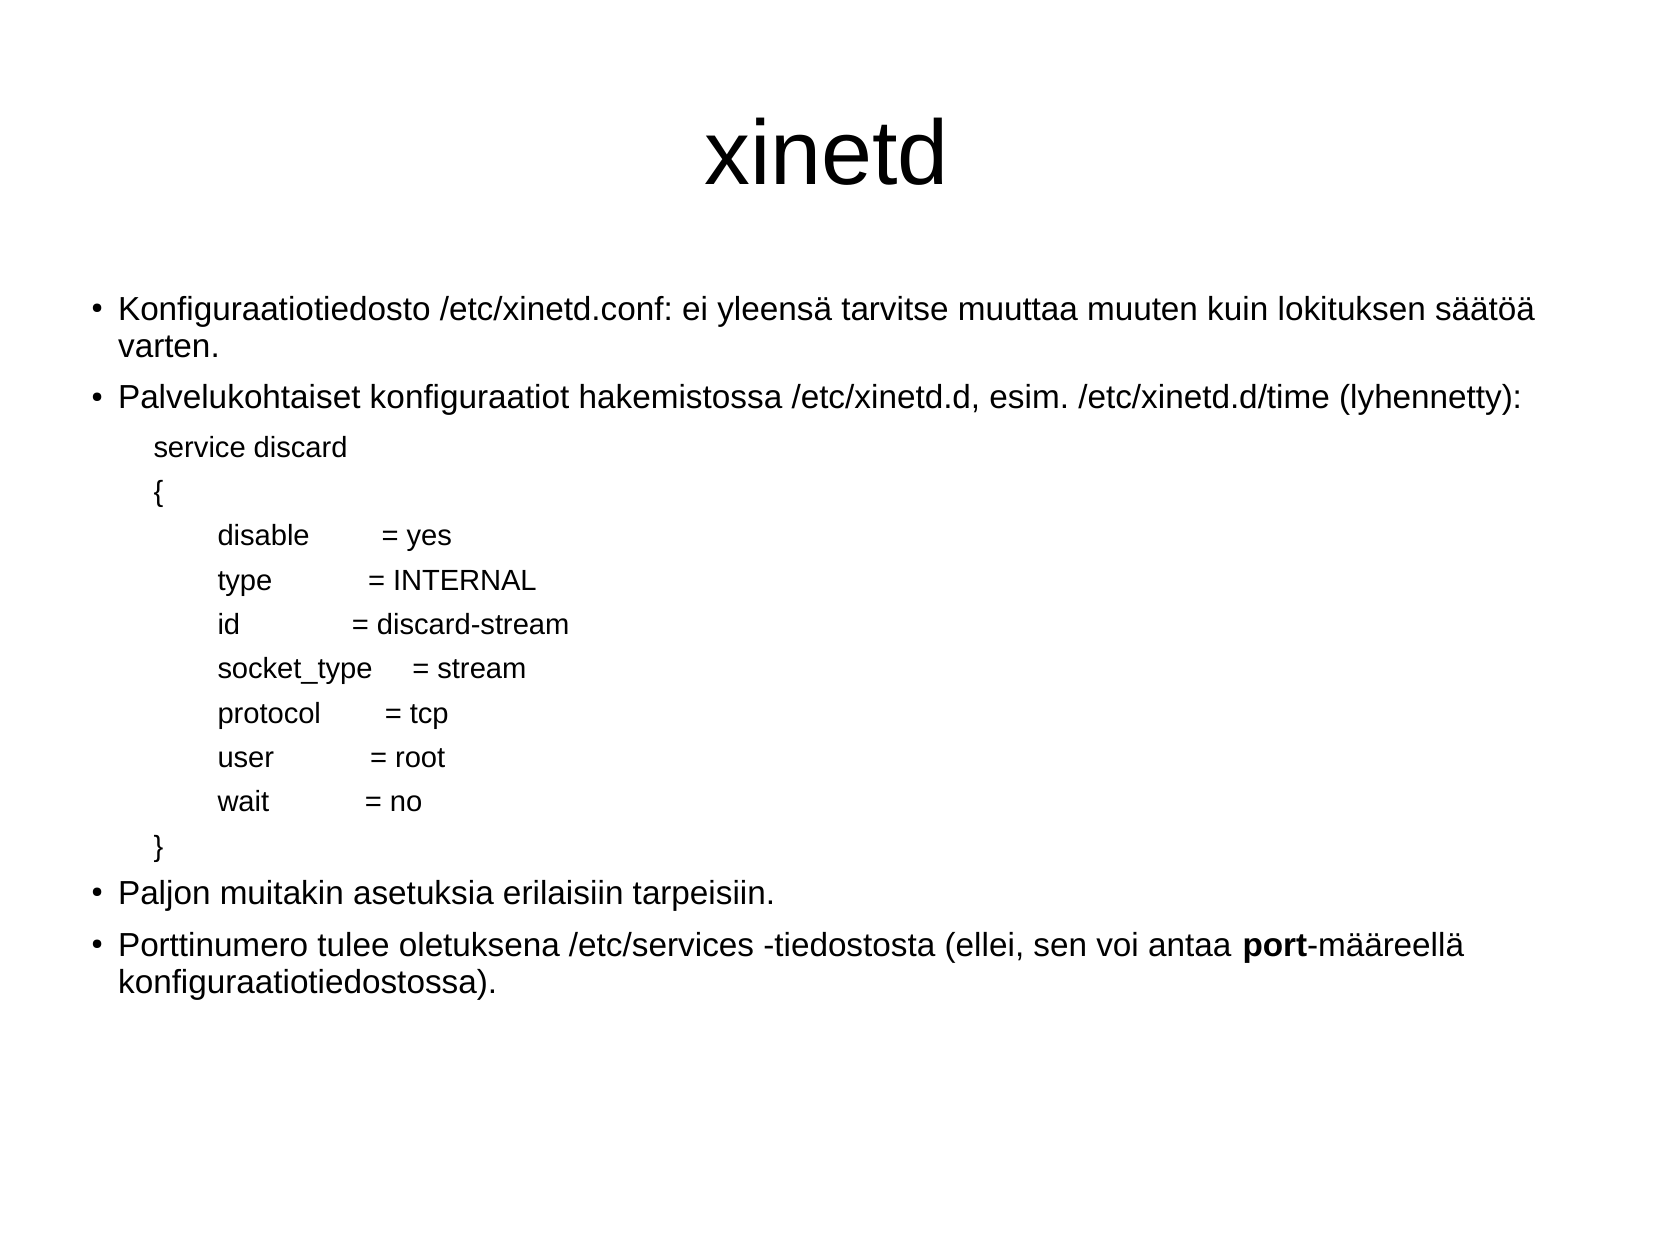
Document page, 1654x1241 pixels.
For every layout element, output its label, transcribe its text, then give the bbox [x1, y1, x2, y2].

list Konfiguraatiotiedosto /etc/xinetd.conf: ei yleensä tarvitse muuttaa muuten kuin lokituksen säätöä varten. Palvelukohtaiset konfiguraatiot hakemistossa /etc/xinetd.d, esim. /etc/xinetd.d/time (lyhennetty): service discard { disable = yes type = INTERNAL id = discard-stream socket_type = stream protocol = tcp user = root wait = no } Paljon muitakin asetuksia erilaisiin tarpeisiin. Porttinumero tulee oletuksena /etc/services -tiedostosta (ellei, sen voi antaa port-määreellä konfiguraatiotiedostossa). [82, 290, 1571, 1010]
title xinetd [82, 49, 1571, 257]
